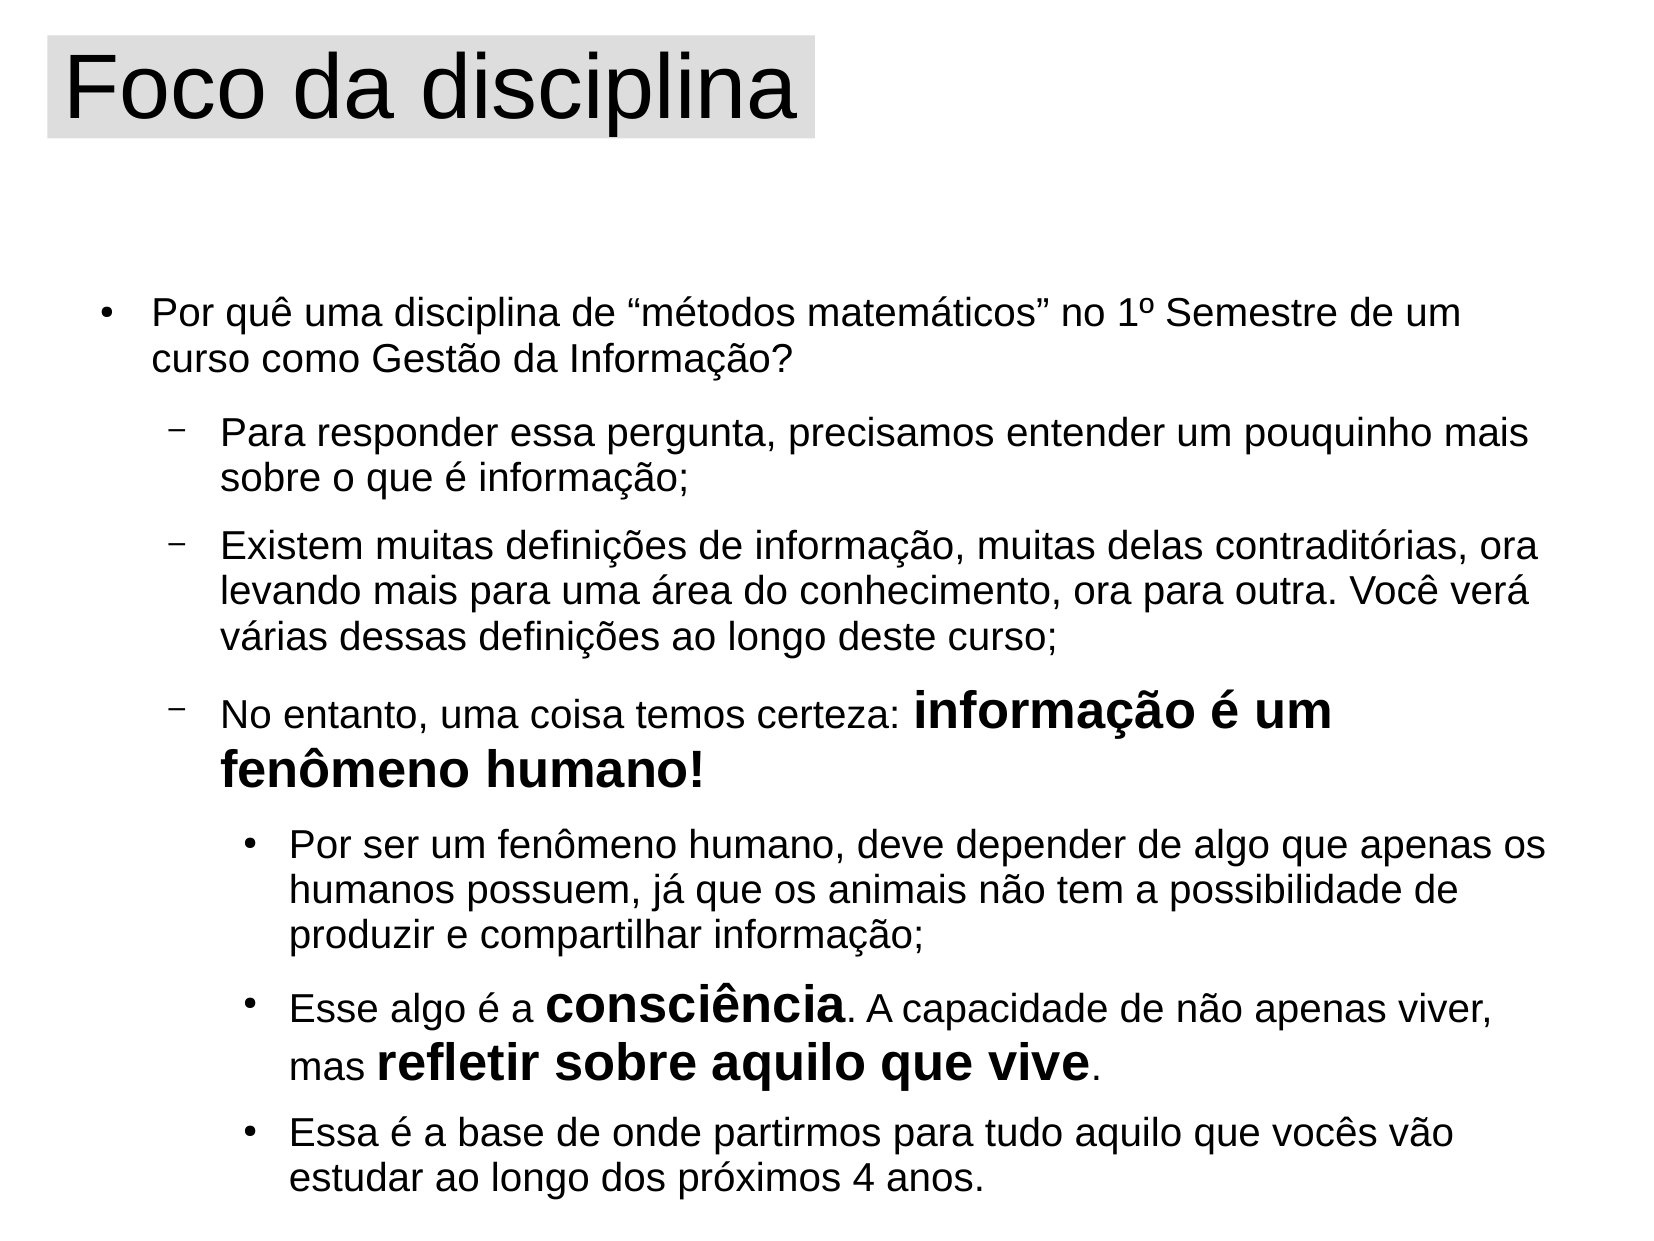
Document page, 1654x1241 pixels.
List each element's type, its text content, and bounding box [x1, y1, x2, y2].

title Foco da disciplina [47, 35, 815, 139]
list Por quê uma disciplina de “métodos matemáticos” no 1º Semestre de um curso como Gestão da Informação? Para responder essa pergunta, precisamos entender um pouquinho mais sobre o que é informação; Existem muitas definições de informação, muitas delas contraditórias, ora levando mais para uma área do conhecimento, ora para outra. Você verá várias dessas definições ao longo deste curso; No entanto, uma coisa temos certeza: informação é um fenômeno humano! Por ser um fenômeno humano, deve depender de algo que apenas os humanos possuem, já que os animais não tem a possibilidade de produzir e compartilhar informação; Esse algo é a consciência. A capacidade de não apenas viver, mas refletir sobre aquilo que vive. Essa é a base de onde partirmos para tudo aquilo que vocês vão estudar ao longo dos próximos 4 anos. [82, 290, 1571, 1205]
